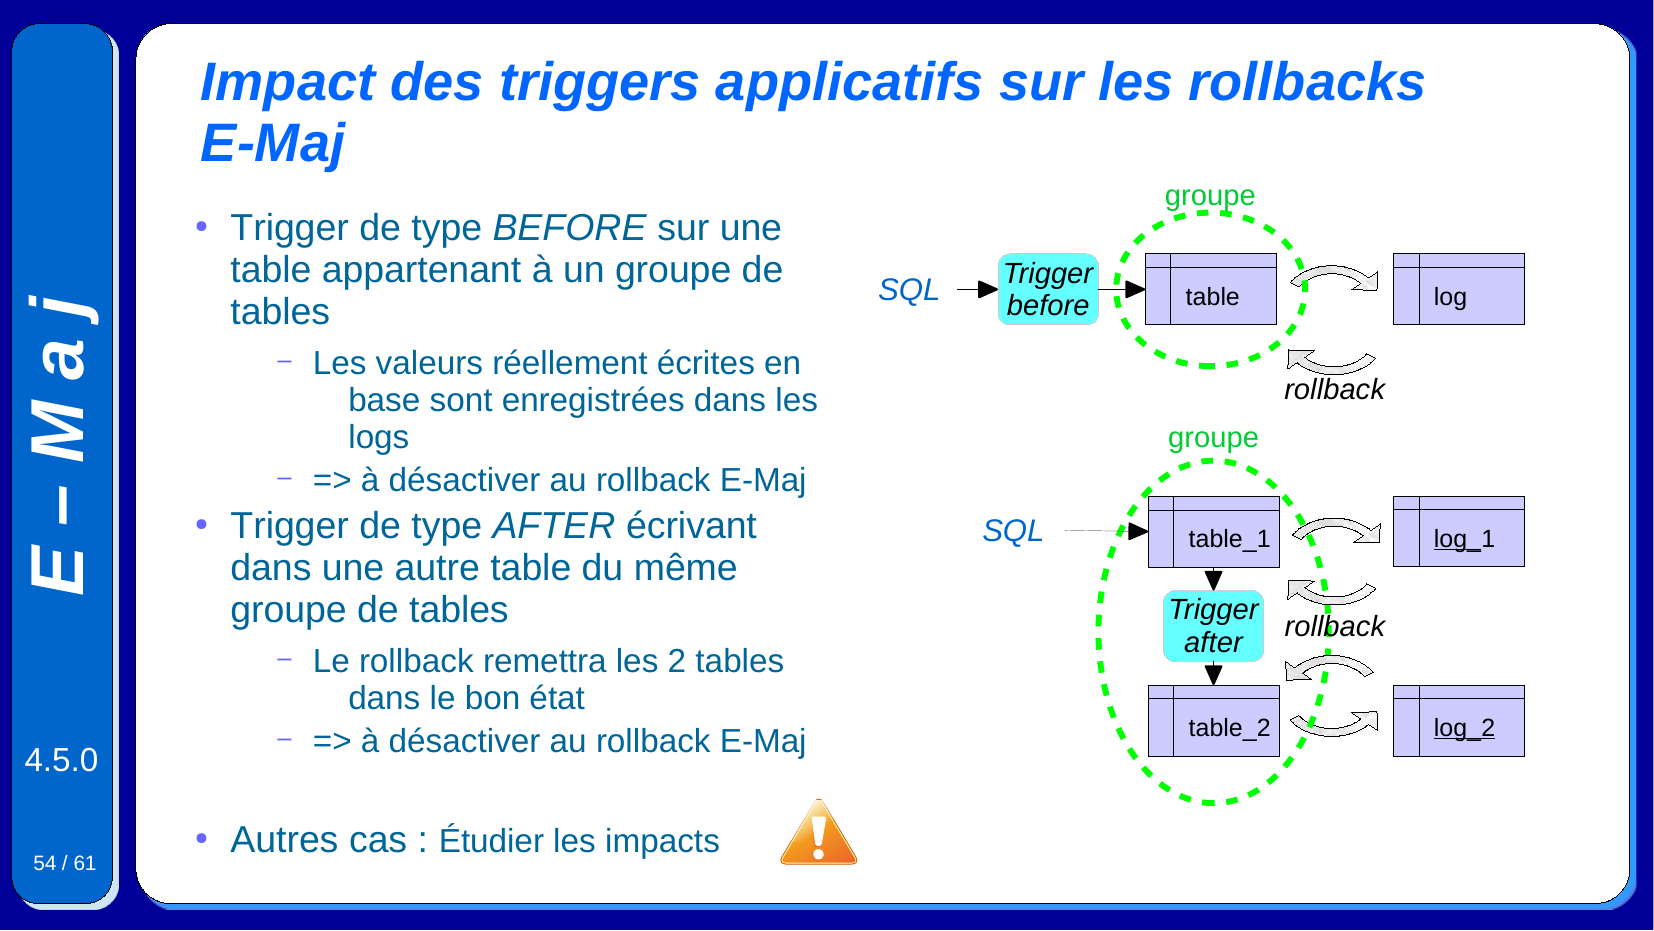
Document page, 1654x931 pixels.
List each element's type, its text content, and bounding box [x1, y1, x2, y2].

list Trigger de type BEFORE sur une table appartenant à un groupe de tables Les valeurs réellement écrites en base sont enregistrées dans les logs => à désactiver au rollback E-Maj Trigger de type AFTER écrivant dans une autre table du même groupe de tables Le rollback remettra les 2 tables dans le bon état => à désactiver au rollback E-Maj Autres cas : Étudier les impacts [177, 206, 839, 880]
text_box table_1 [1148, 496, 1280, 568]
text_box groupe [1150, 171, 1271, 219]
text_box log_2 [1393, 685, 1525, 757]
text_box SQL [862, 264, 957, 315]
text_box log_1 [1393, 496, 1525, 567]
text_box SQL [962, 505, 1065, 556]
text_box Trigger before [998, 253, 1099, 325]
text_box [1342, 353, 1376, 366]
text_box [1290, 265, 1378, 291]
text_box [1287, 349, 1326, 366]
text_box table [1145, 253, 1277, 325]
text_box groupe [1153, 413, 1274, 461]
text_box [1292, 518, 1381, 543]
picture [767, 783, 871, 886]
text_box rollback [1269, 366, 1401, 414]
text_box table_2 [1148, 685, 1280, 757]
text_box [1290, 711, 1378, 737]
text_box Trigger after [1163, 590, 1264, 662]
text_box rollback [1269, 602, 1401, 650]
title Impact des triggers applicatifs sur les rollbacks E-Maj [200, 34, 1575, 191]
text_box log [1393, 253, 1525, 325]
text_box [1287, 580, 1376, 602]
text_box [1285, 655, 1374, 681]
